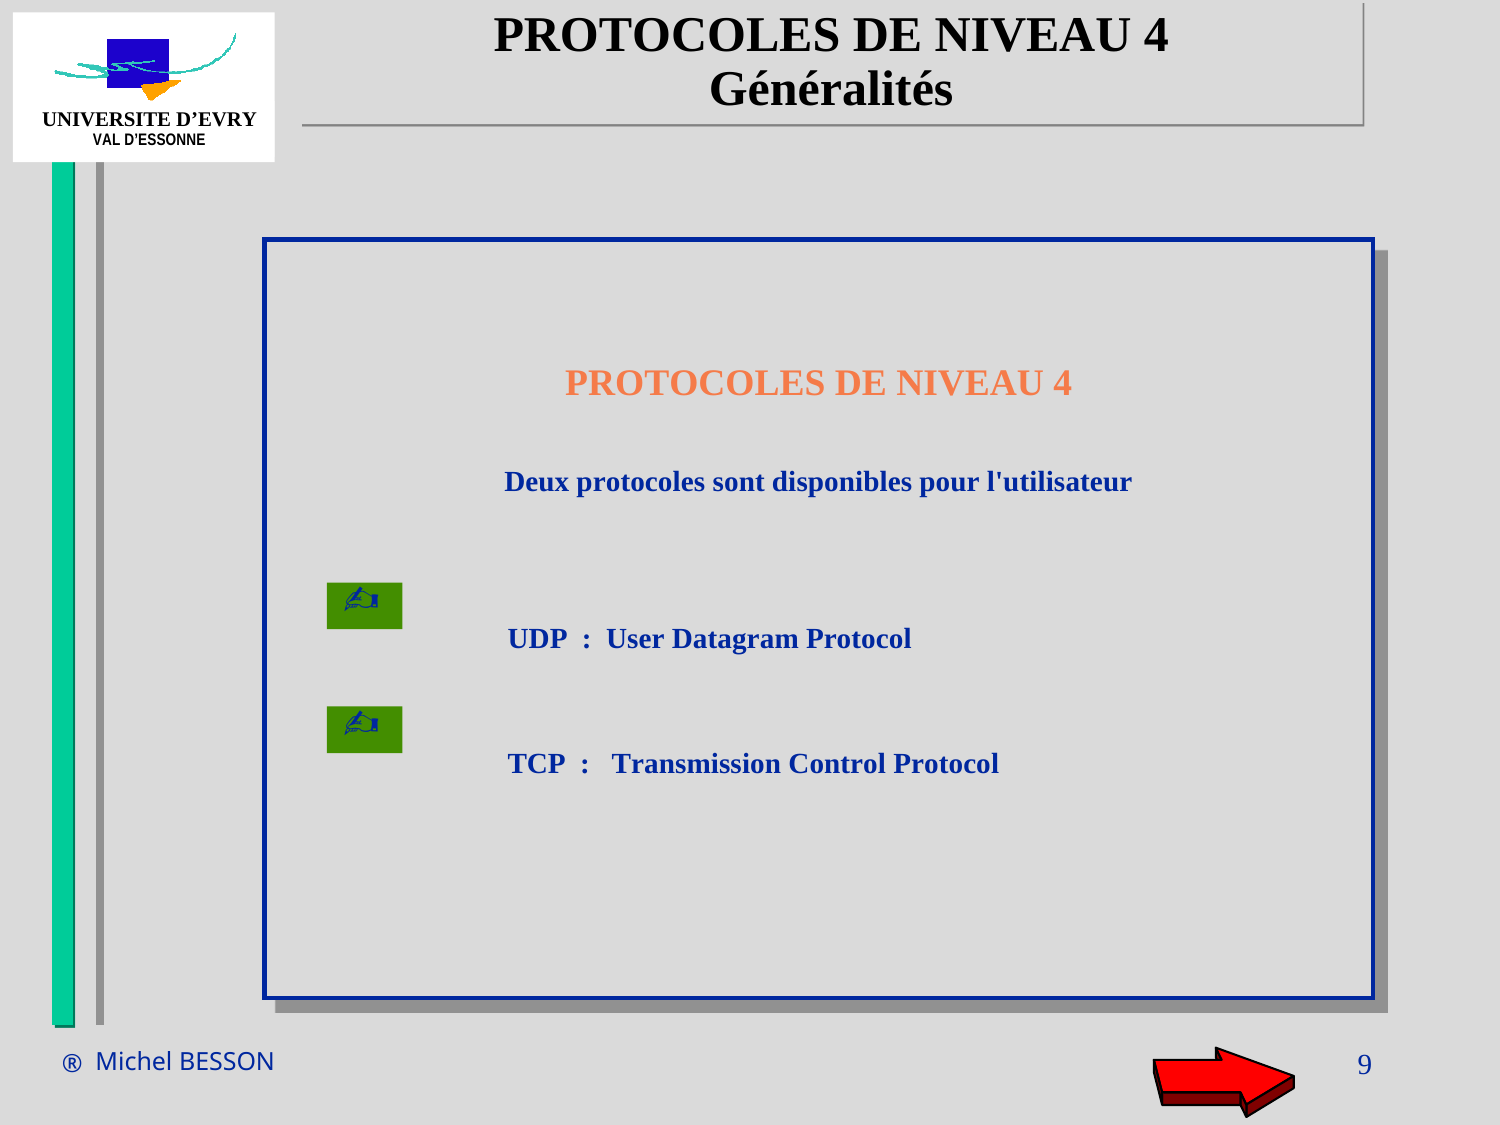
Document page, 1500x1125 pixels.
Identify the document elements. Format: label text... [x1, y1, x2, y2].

picture [24, 21, 263, 101]
text_box Michel BESSON [12, 1025, 325, 1101]
text_box [326, 706, 403, 754]
text_box [1153, 1047, 1294, 1117]
text_box PROTOCOLES DE NIVEAU 4 Deux protocoles sont disponibles pour l'utilisateur UDP : User Datagram Protocol TCP : Transmission Control Protocol [264, 239, 1373, 998]
text_box PROTOCOLES DE NIVEAU 4 Généralités [300, 1, 1363, 125]
text_box [326, 582, 403, 630]
text_box <numéro> [1074, 1025, 1388, 1101]
